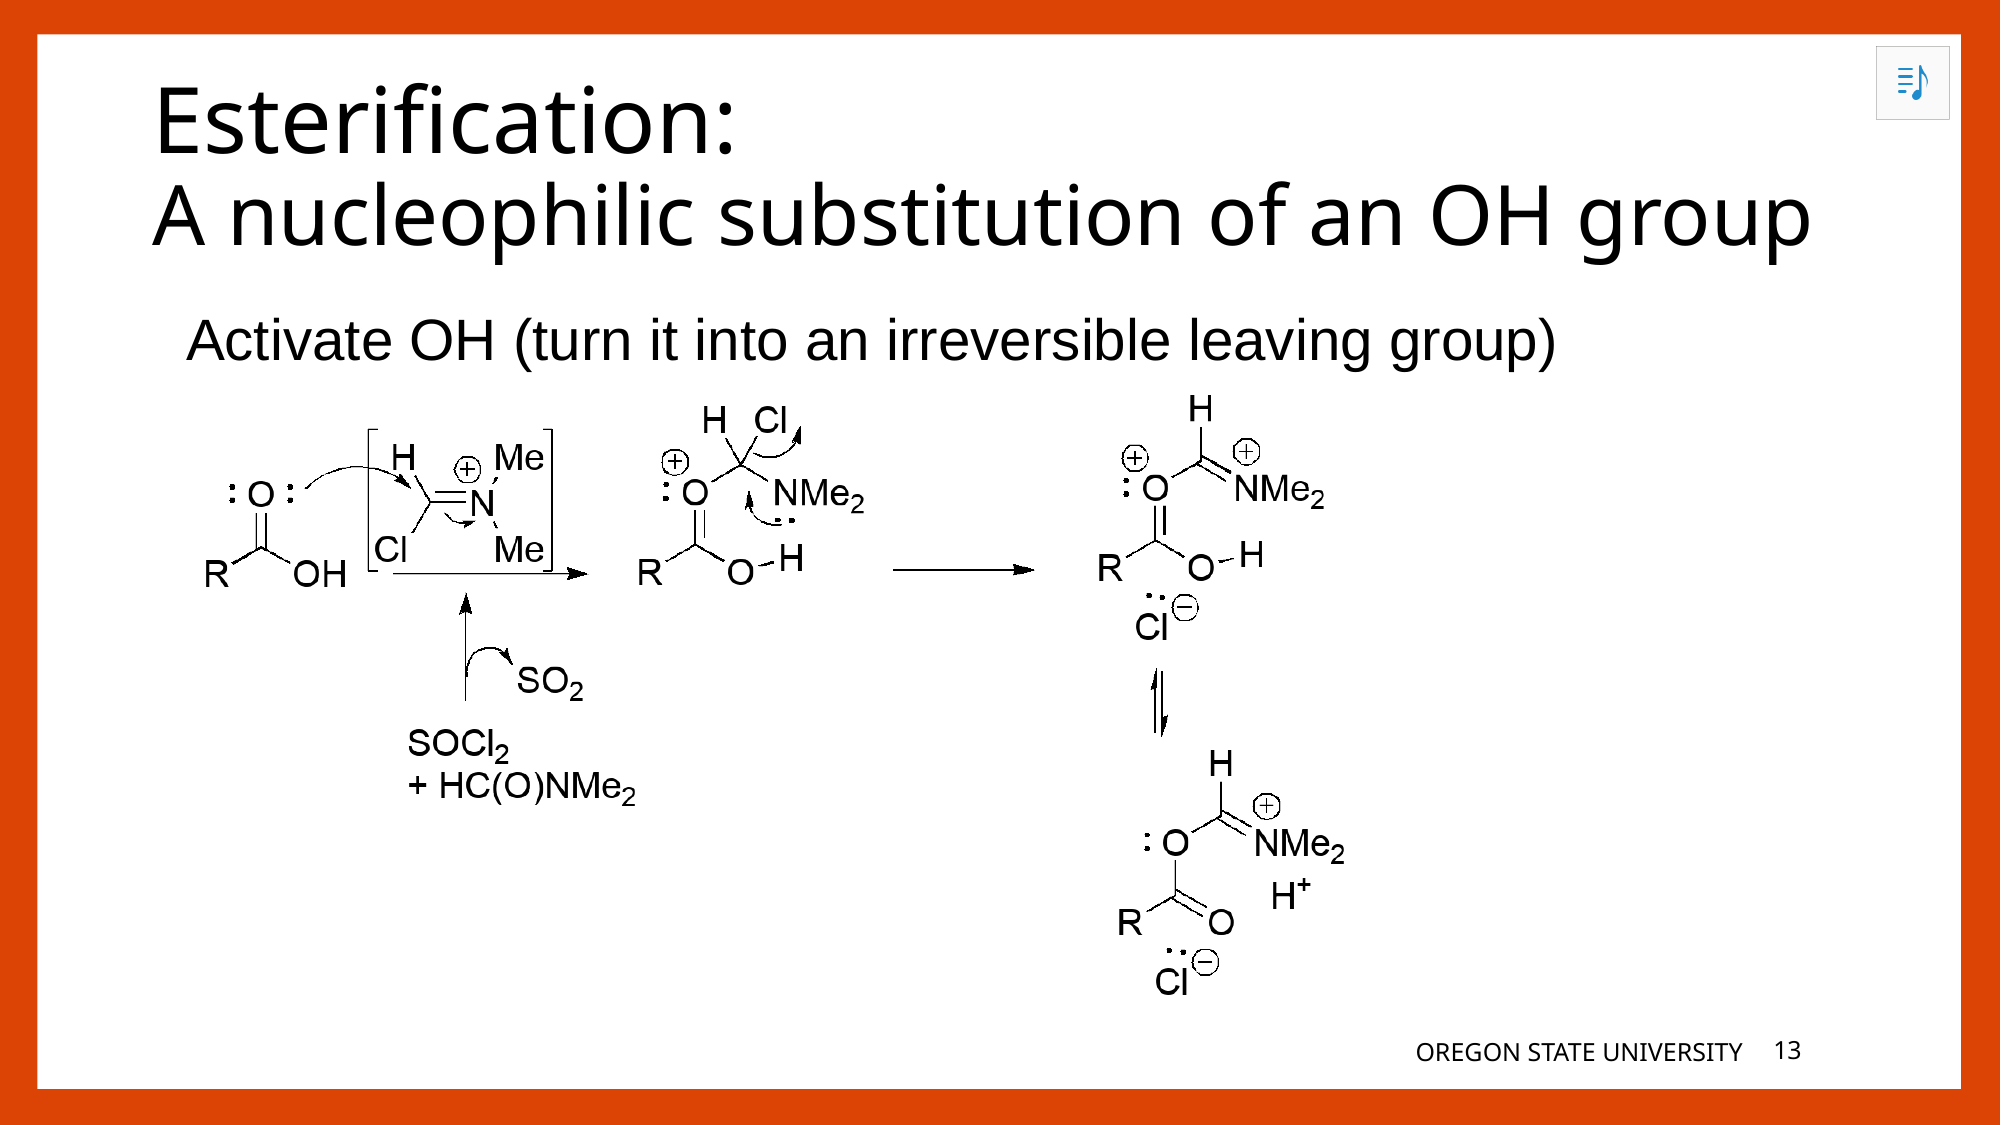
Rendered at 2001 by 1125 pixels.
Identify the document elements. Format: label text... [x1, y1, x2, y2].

slide_number 1 [1758, 1021, 1863, 1082]
footer OREGON STATE UNIVERSITY [662, 1021, 1758, 1082]
text_box [1875, 45, 1951, 121]
text_box Activate OH (turn it into an irreversible leaving group) [171, 299, 1576, 380]
title Esterification: A nucleophilic substitution of an OH group [137, 59, 1863, 278]
picture [150, 383, 1884, 1011]
